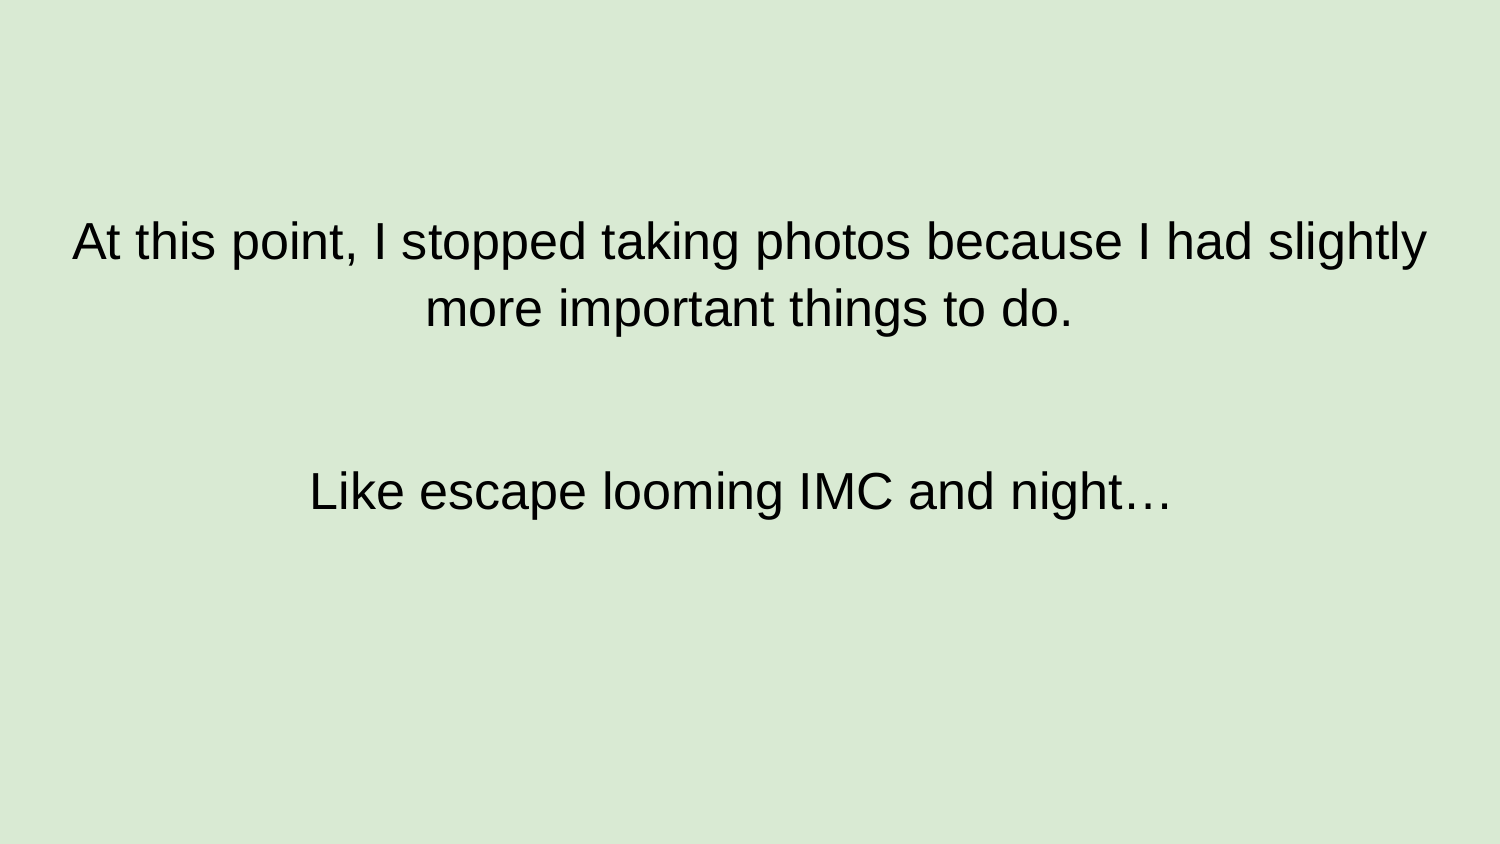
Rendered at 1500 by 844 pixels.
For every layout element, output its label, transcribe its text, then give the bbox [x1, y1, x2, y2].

list At this point, I stopped taking photos because I had slightly more important things to do. Like escape looming IMC and night… [51, 189, 1449, 750]
